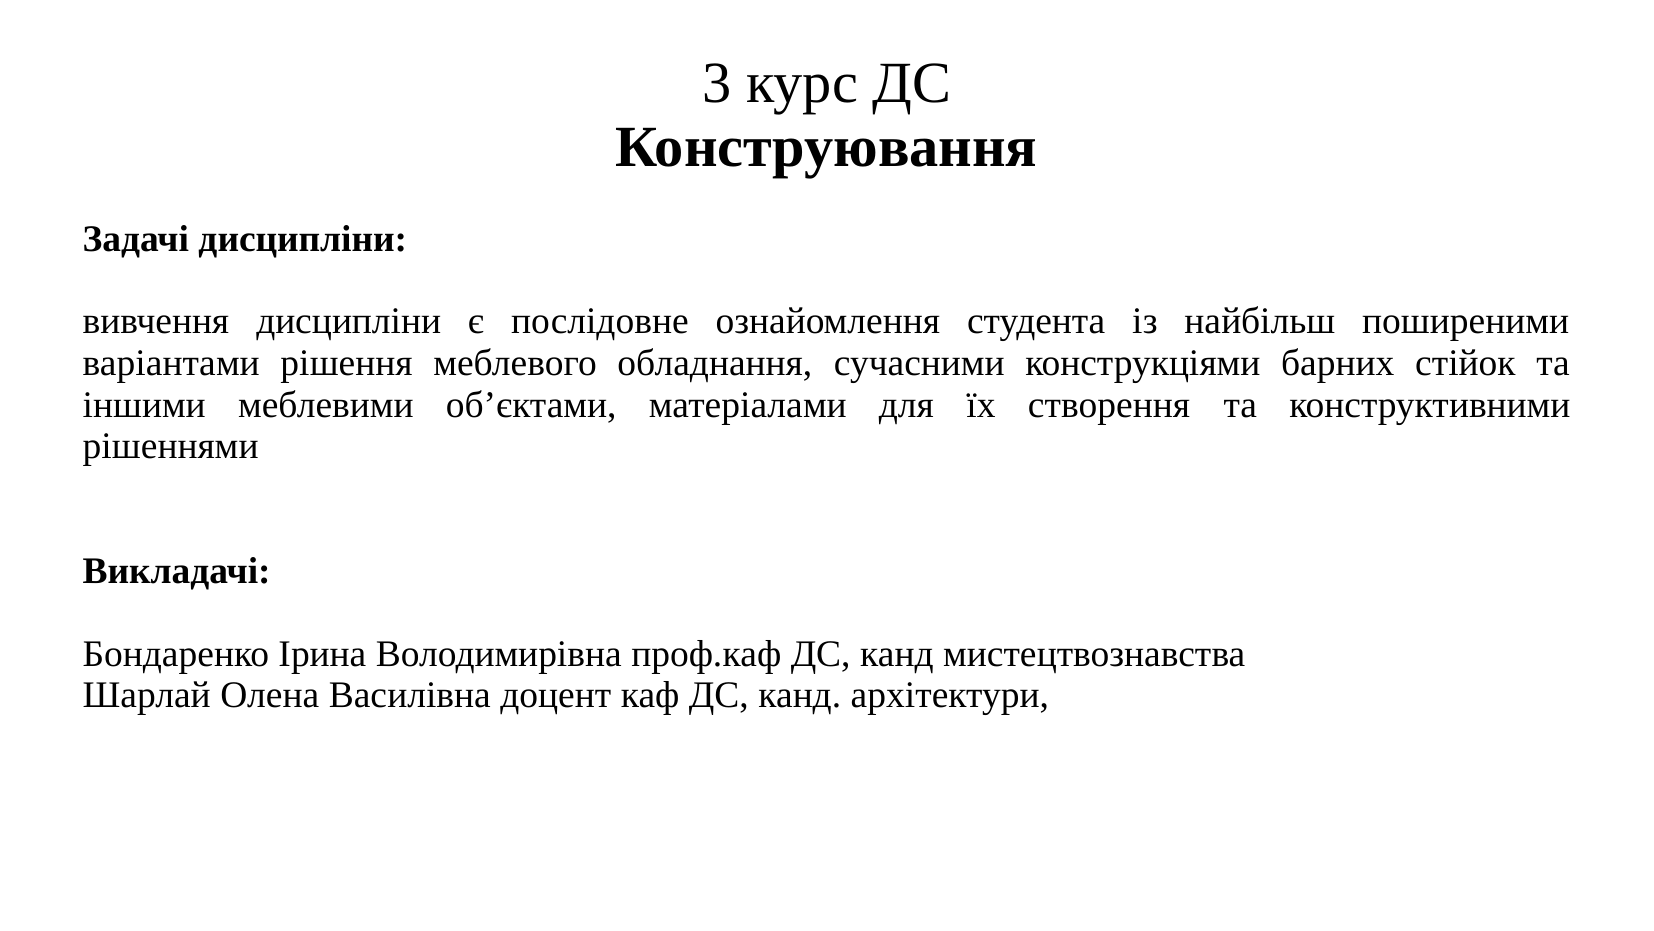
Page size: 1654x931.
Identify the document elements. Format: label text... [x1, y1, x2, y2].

title 3 курс ДС Конструювання [82, 37, 1571, 193]
subtitle Задачі дисципліни: вивчення дисципліни є послідовне ознайомлення студента із найбільш поширеними варіантами рішення меблевого обладнання, сучасними конструкціями барних стійок та іншими меблевими об’єктами, матеріалами для їх створення та конструктивними рішеннями Викладачі: Бондаренко Ірина Володимирівна проф.каф ДС, канд мистецтвознавства Шарлай Олена Василівна доцент каф ДС, канд. архітектури, [82, 217, 1571, 758]
